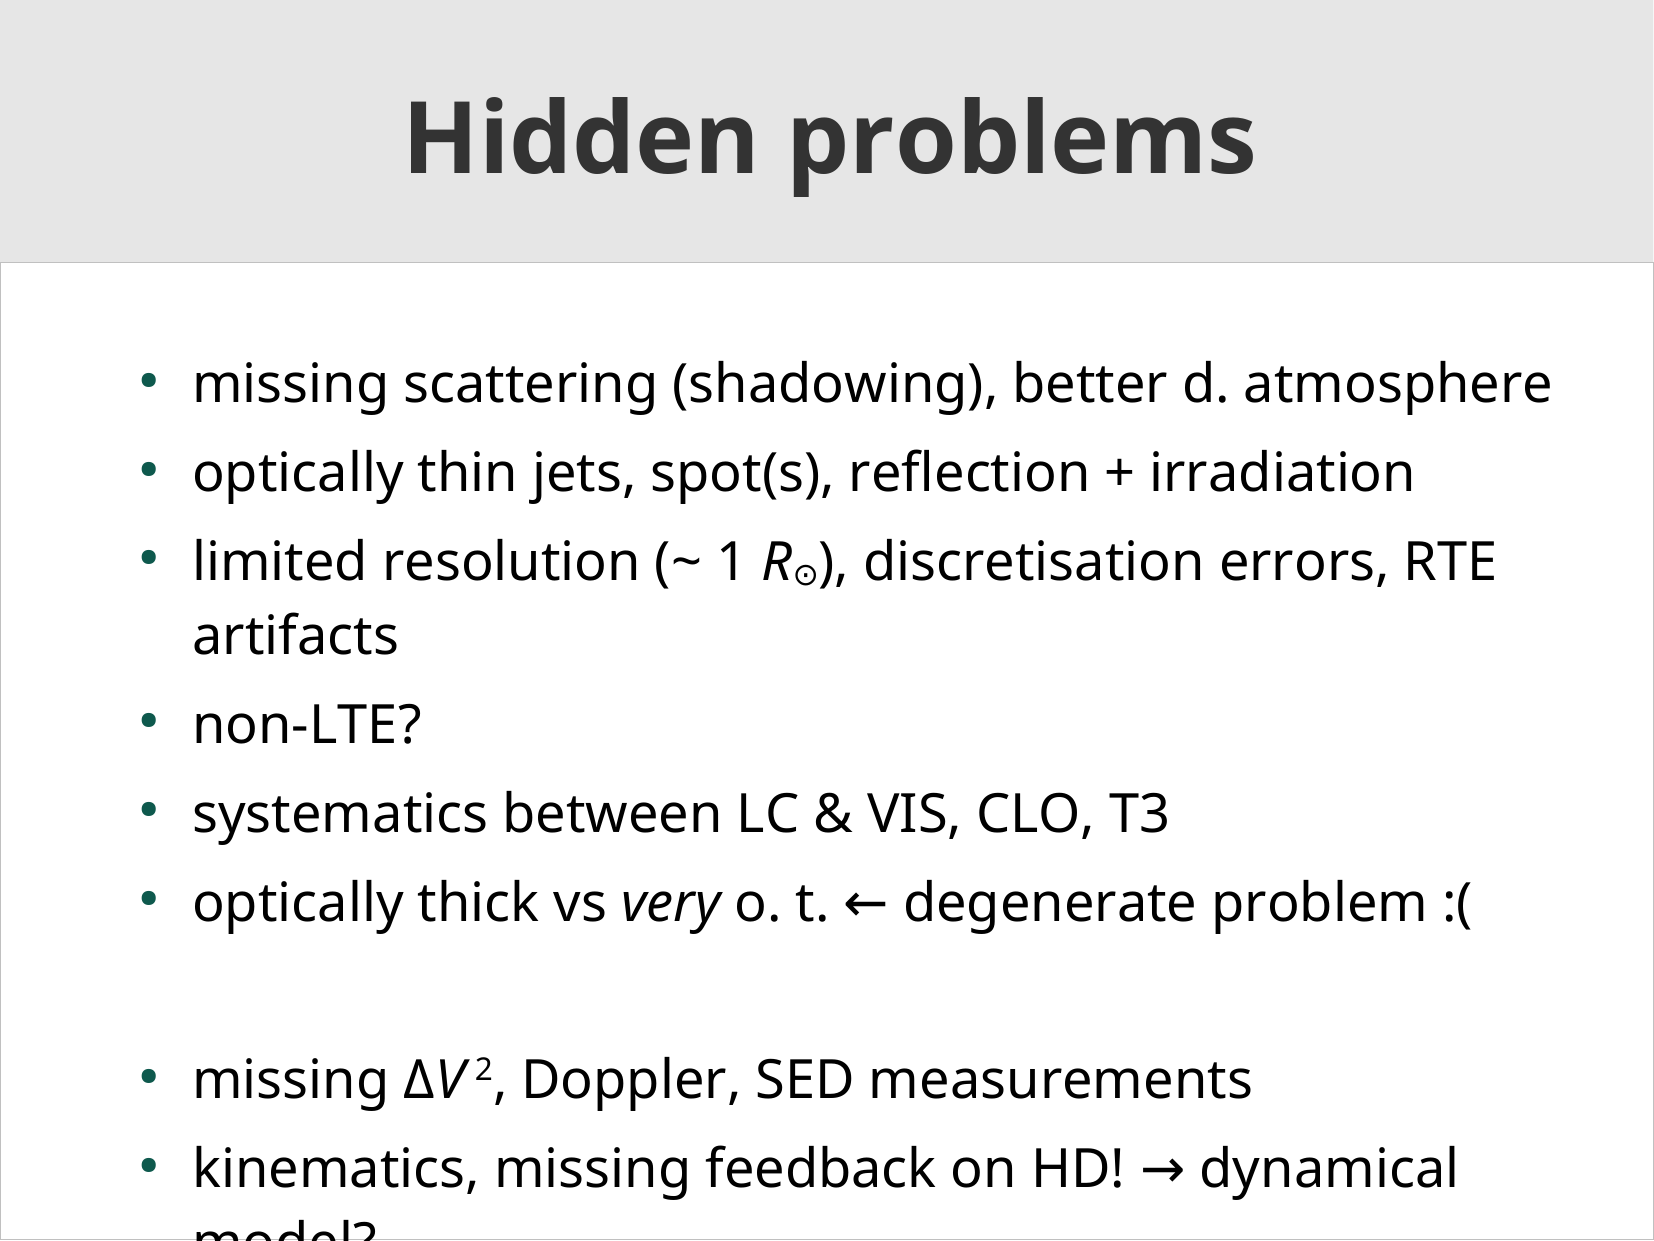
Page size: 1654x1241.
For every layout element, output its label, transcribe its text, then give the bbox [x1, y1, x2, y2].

title Hidden problems [124, 31, 1537, 239]
list missing scattering (shadowing), better d. atmosphere optically thin jets, spot(s), reflection + irradiation limited resolution (~ 1 R⊙), discretisation errors, RTE artifacts non-LTE? systematics between LC & VIS, CLO, T3 optically thick vs very o. t. ← degenerate problem :( missing ΔV 2, Doppler, SED measurements kinematics, missing feedback on HD! → dynamical model? disk stability, outer edge, precession? [121, 344, 1591, 1230]
